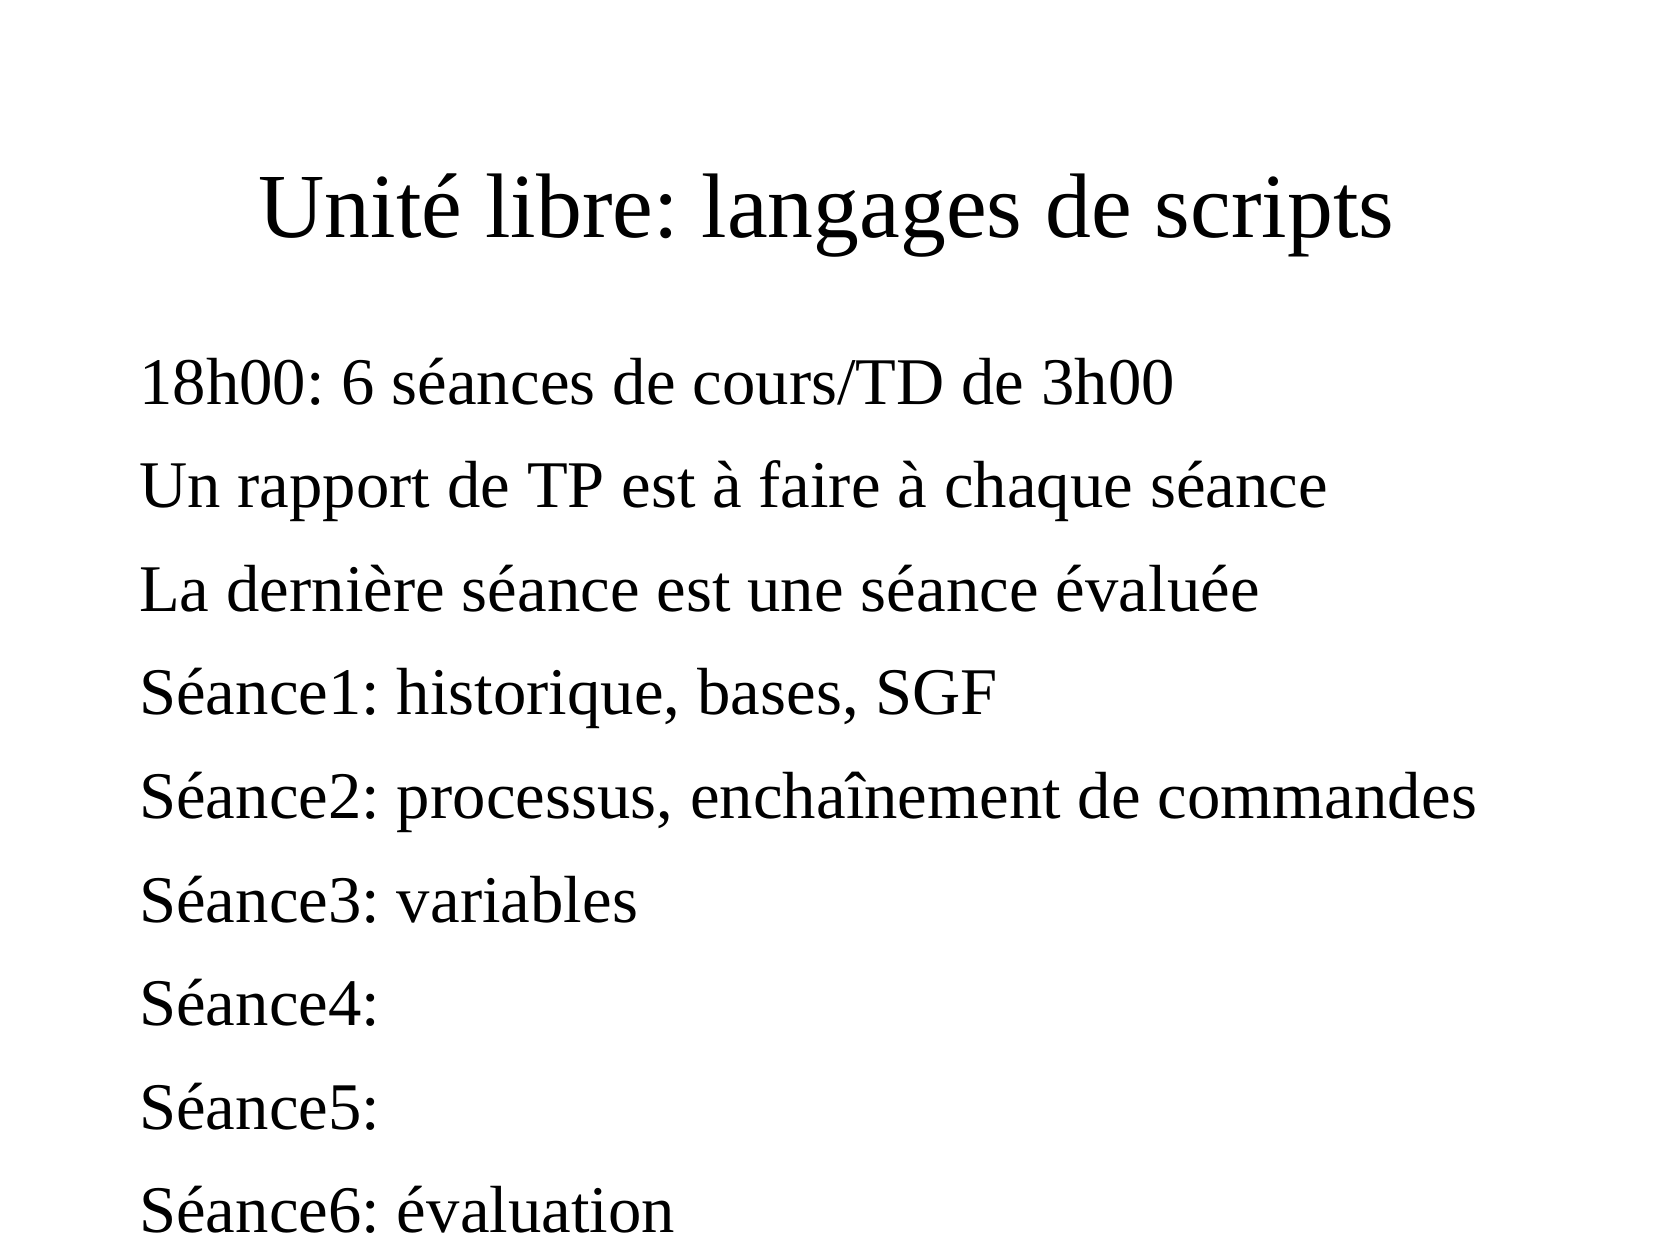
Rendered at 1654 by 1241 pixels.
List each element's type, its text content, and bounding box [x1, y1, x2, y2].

title Unité libre: langages de scripts [121, 102, 1534, 311]
list 18h00: 6 séances de cours/TD de 3h00 Un rapport de TP est à faire à chaque séance La dernière séance est une séance évaluée Séance1: historique, bases, SGF Séance2: processus, enchaînement de commandes Séance3: variables Séance4: Séance5: Séance6: évaluation [121, 344, 1534, 1241]
